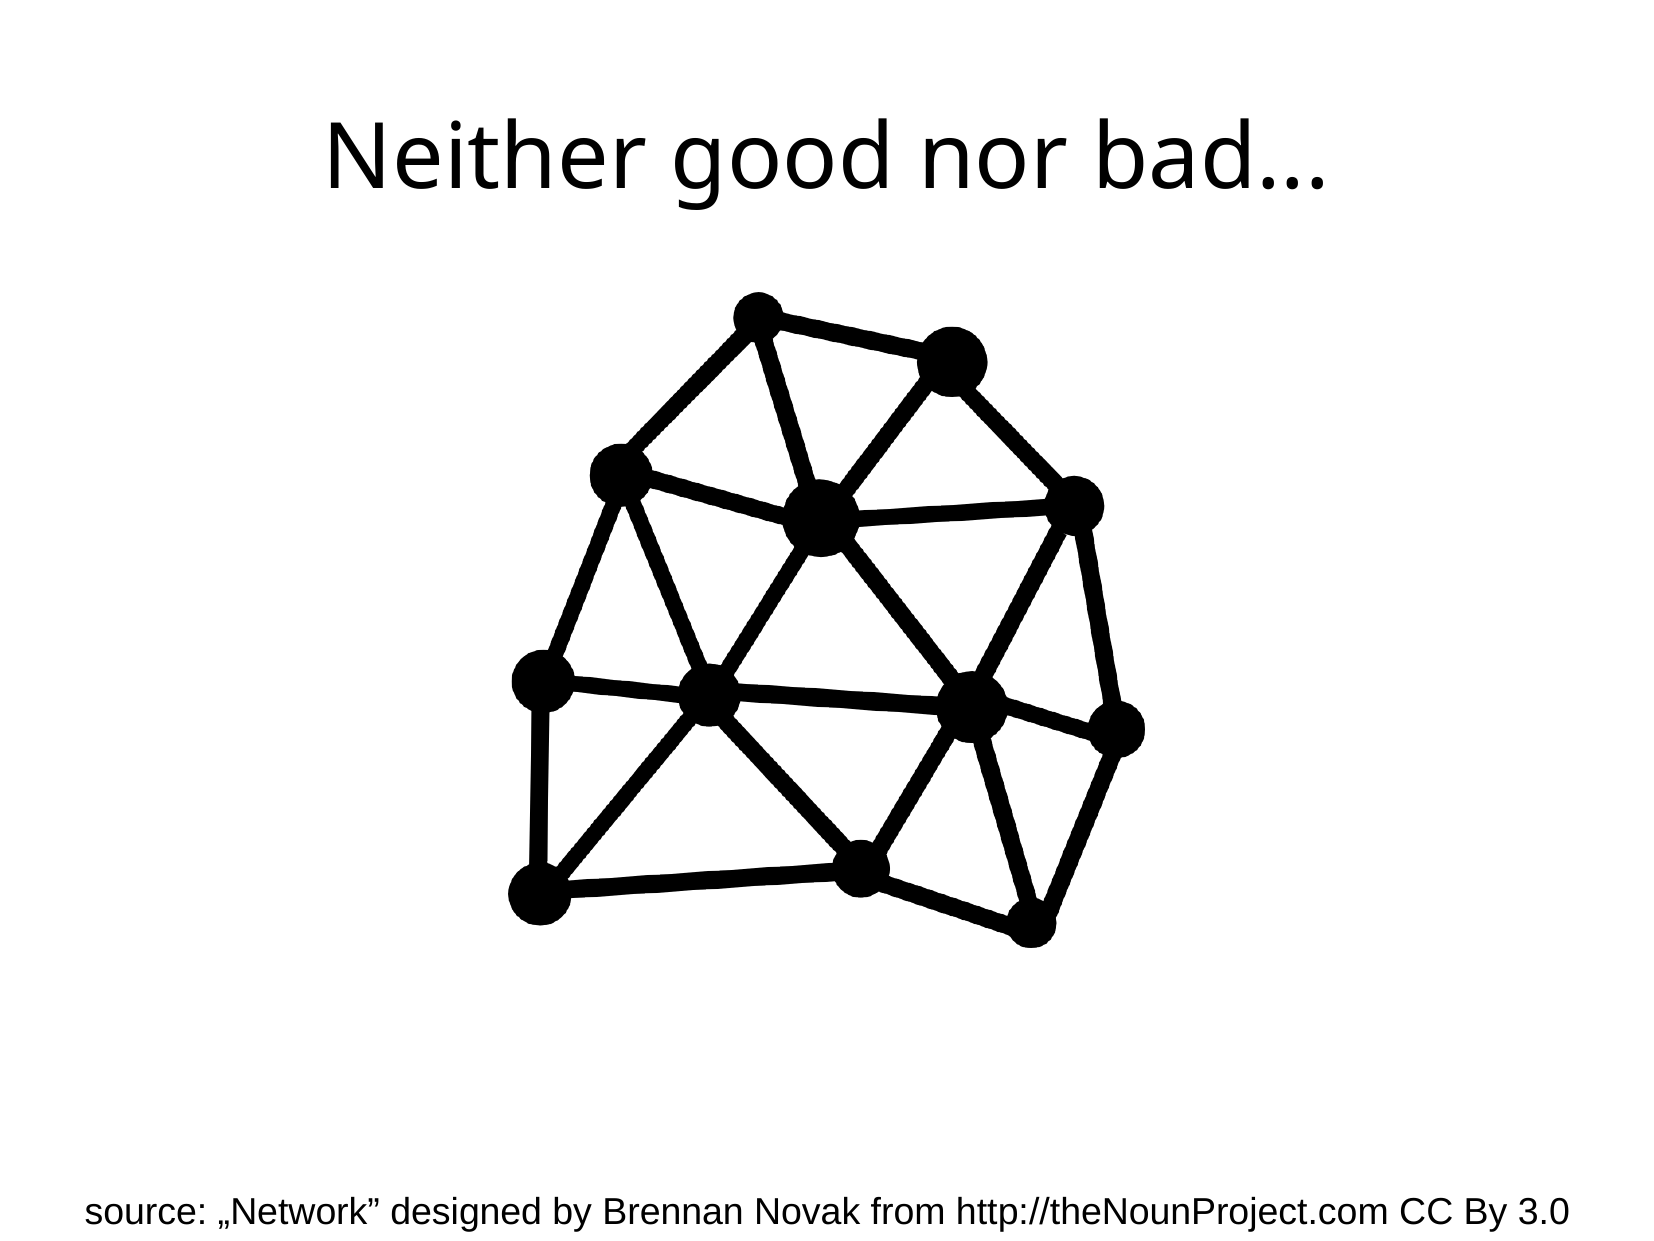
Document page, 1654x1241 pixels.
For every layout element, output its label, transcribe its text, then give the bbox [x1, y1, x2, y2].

picture [508, 292, 1145, 949]
title Neither good nor bad... [82, 49, 1571, 257]
text_box source: „Network” designed by Brennan Novak from http://theNounProject.com CC By 3.0 [69, 1183, 1584, 1241]
